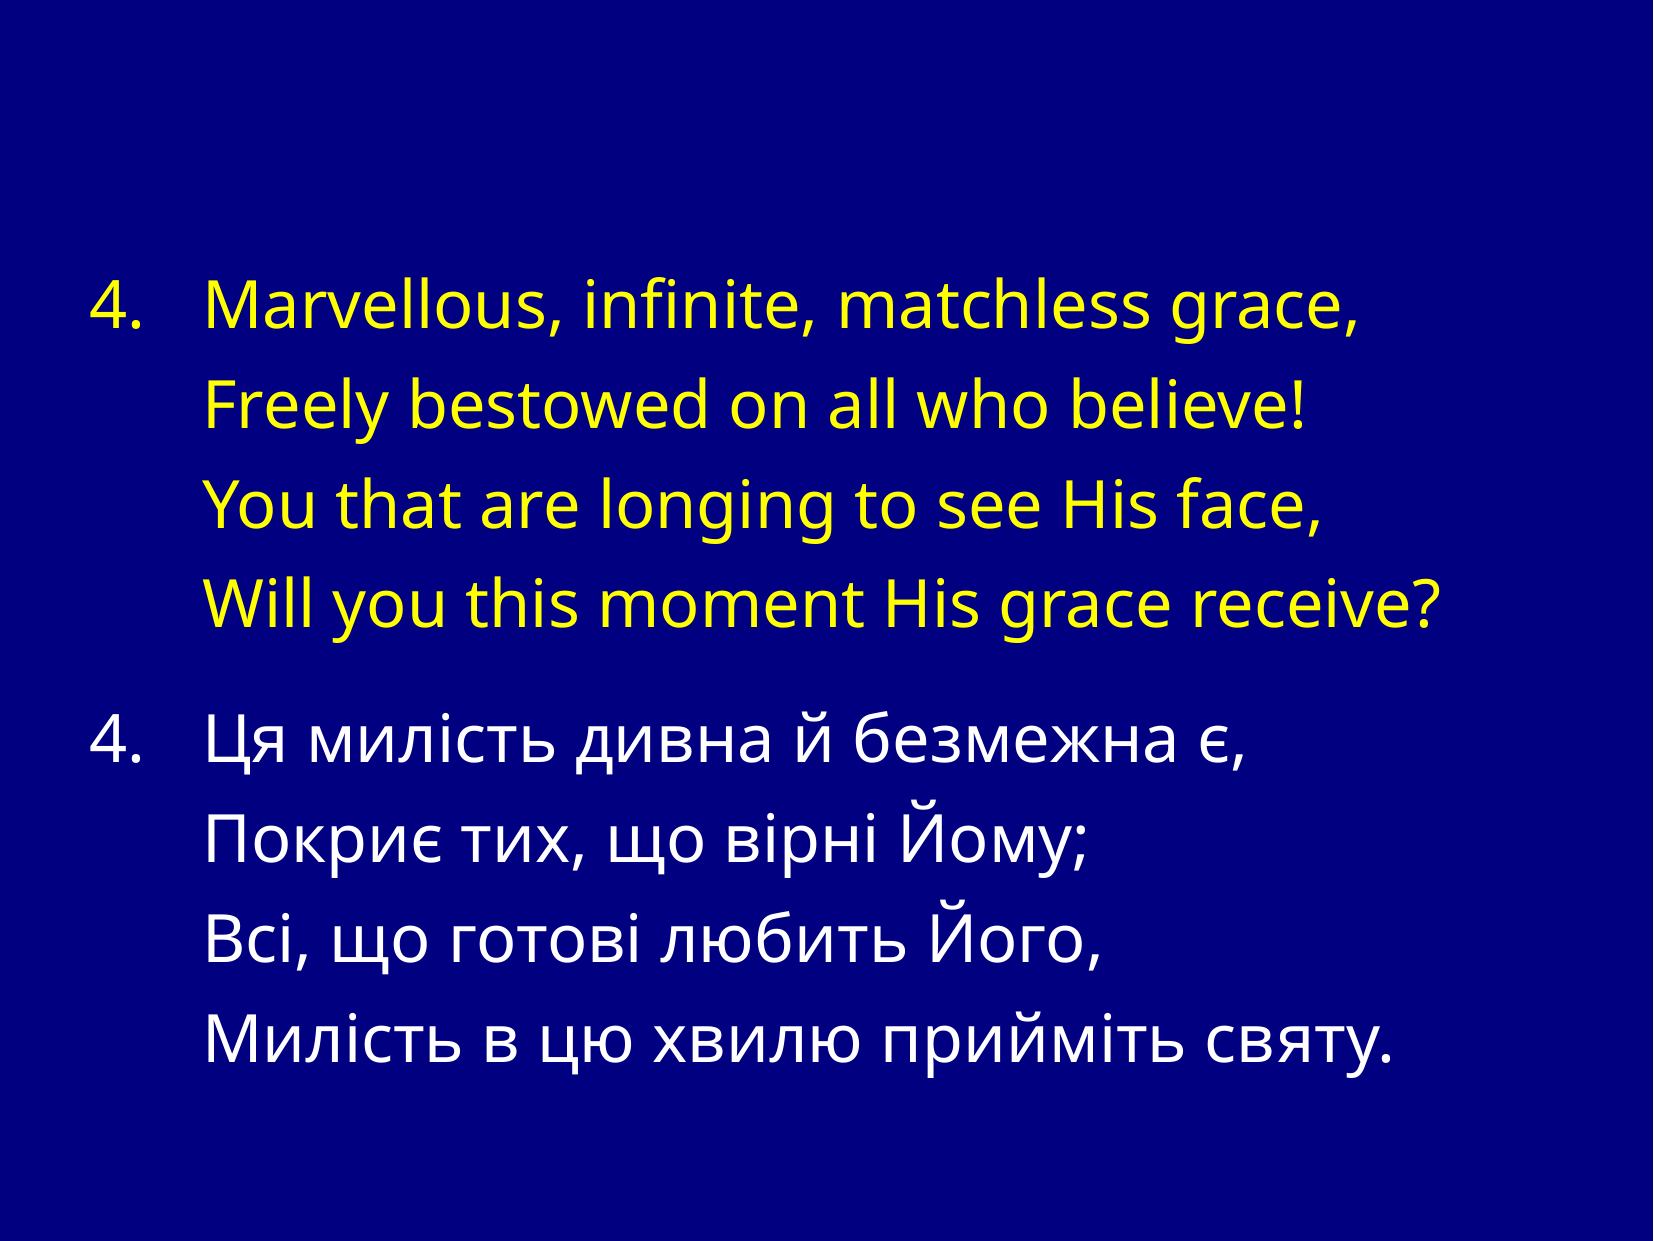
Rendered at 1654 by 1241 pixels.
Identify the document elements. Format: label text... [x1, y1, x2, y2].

text_box 4. Ця милість дивна й безмежна є, Покриє тих, що вірні Йому; Всі, що готові любить Його, Милість в цю хвилю прийміть святу. [75, 675, 1576, 1163]
text_box 4. Marvellous, infinite, matchless grace, Freely bestowed on all who believe! You that are longing to see His face, Will you this moment His grace receive? [75, 150, 1651, 638]
